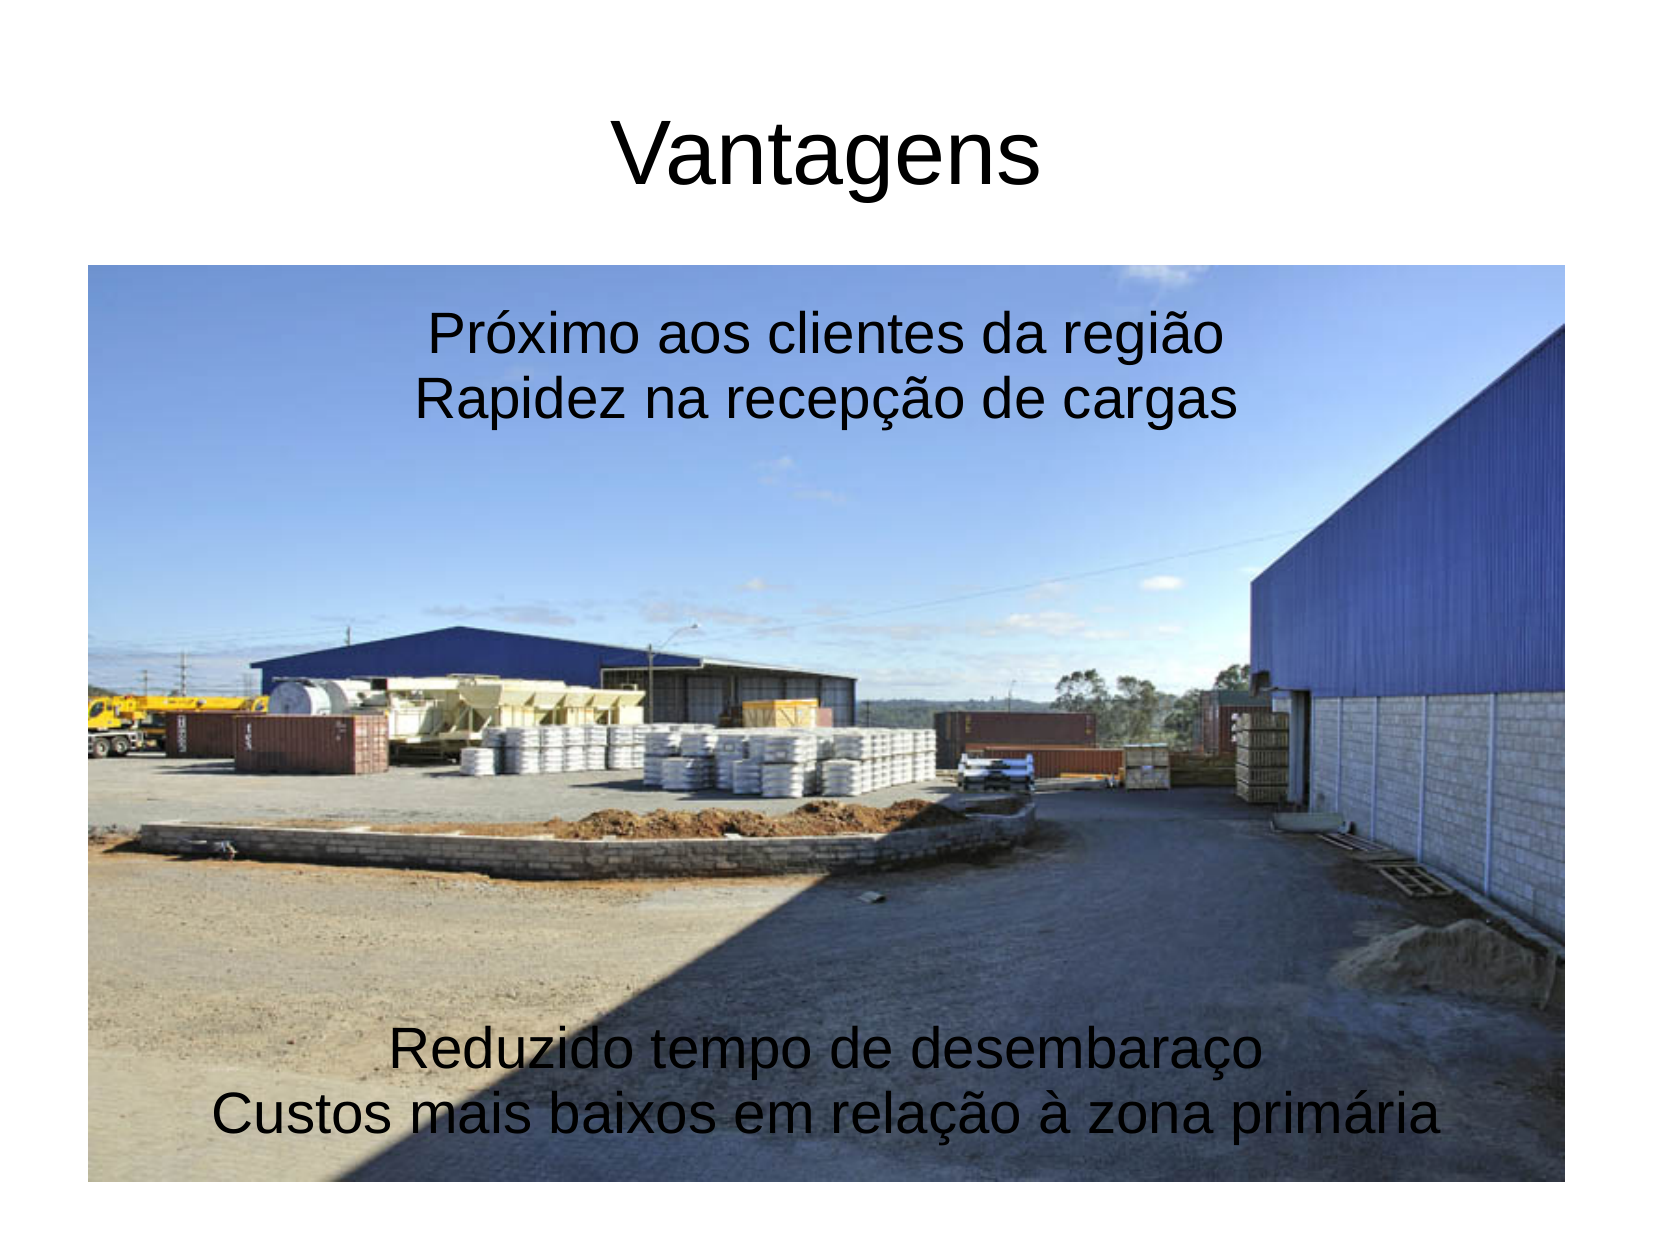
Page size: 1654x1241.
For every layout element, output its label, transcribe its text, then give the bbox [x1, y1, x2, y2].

picture [88, 265, 1565, 1182]
title Vantagens [82, 49, 1571, 257]
